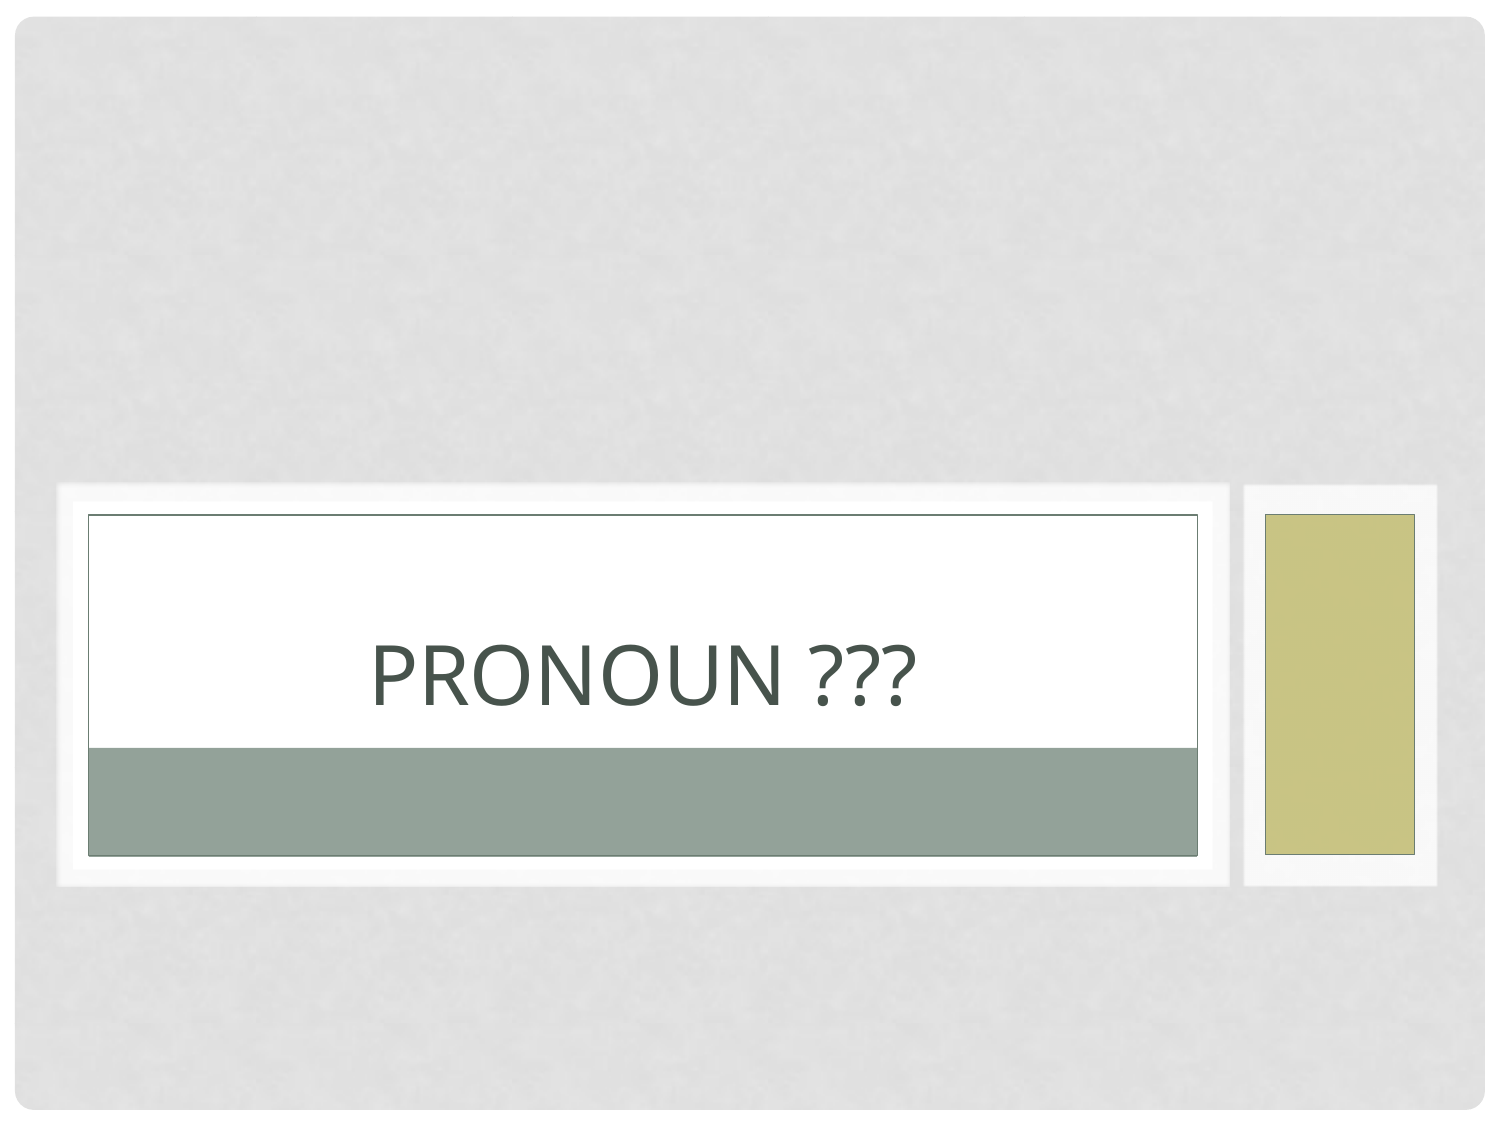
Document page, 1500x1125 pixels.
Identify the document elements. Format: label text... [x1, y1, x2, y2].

title Pronoun ??? [99, 529, 1187, 730]
picture [14, 16, 1485, 1110]
